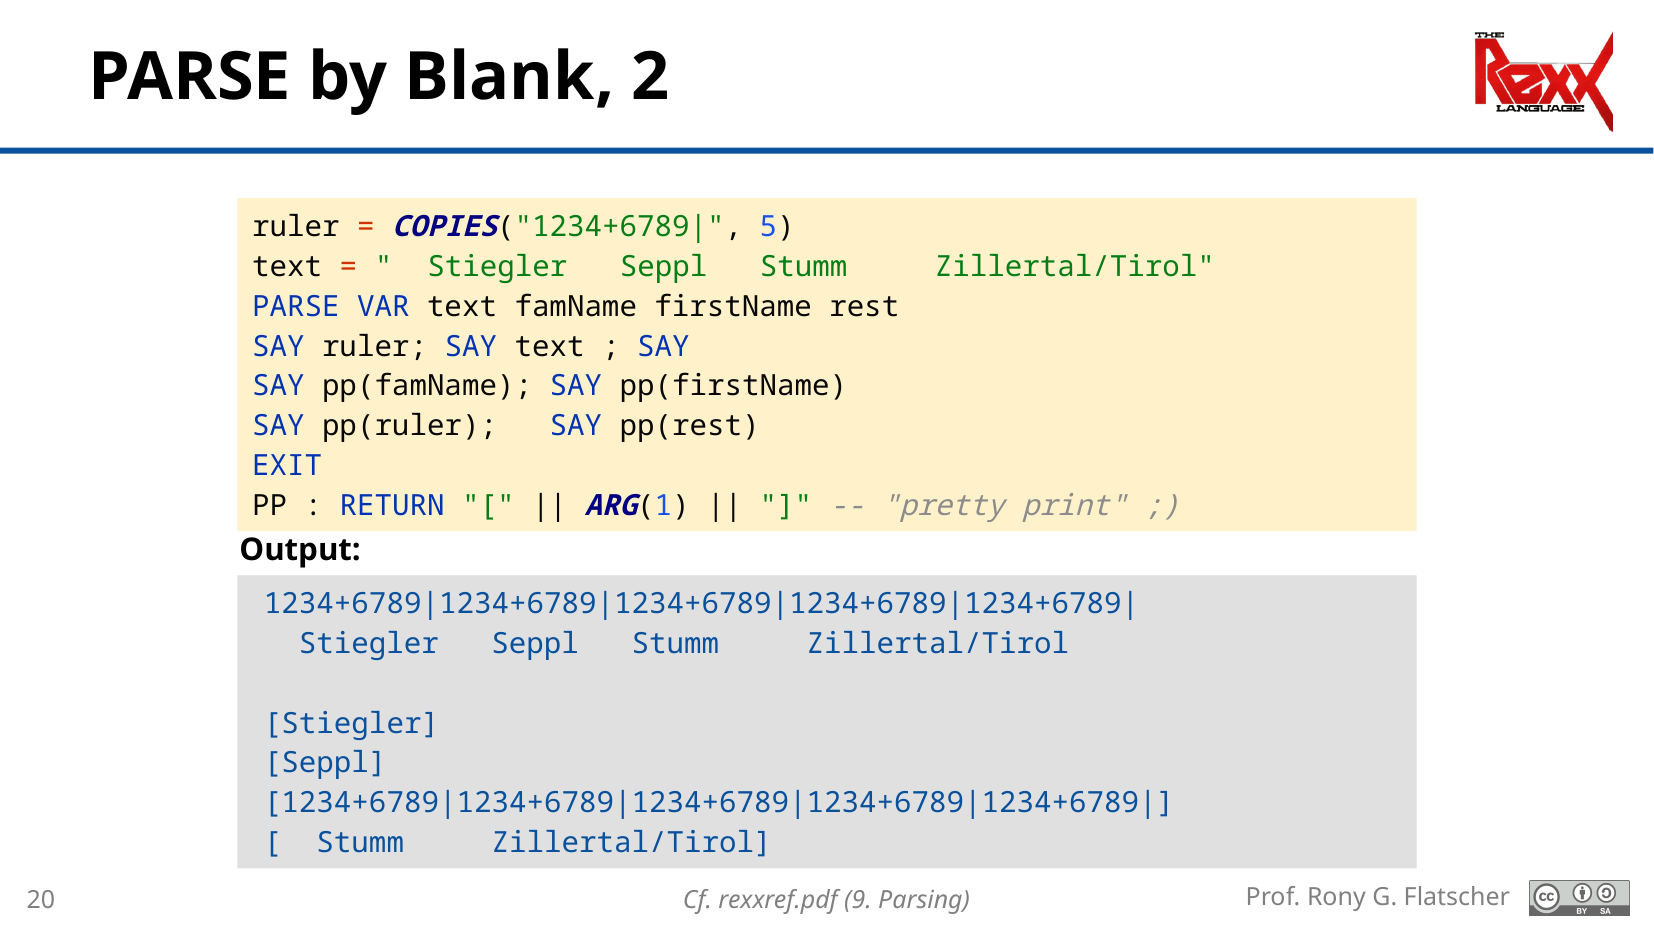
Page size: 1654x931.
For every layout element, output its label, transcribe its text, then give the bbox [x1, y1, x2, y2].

text_box 1234+6789|1234+6789|1234+6789|1234+6789|1234+6789| Stiegler Seppl Stumm Zillertal/Tirol [Stiegler] [Seppl] [1234+6789|1234+6789|1234+6789|1234+6789|1234+6789|] [ Stumm Zillertal/Tirol] [237, 575, 1417, 856]
text_box ruler = COPIES("1234+6789|", 5) text = " Stiegler Seppl Stumm Zillertal/Tirol" PARSE VAR text famName firstName rest SAY ruler; SAY text ; SAY SAY pp(famName); SAY pp(firstName) SAY pp(ruler); SAY pp(rest) EXIT PP : RETURN "[" || ARG(1) || "]" -- "pretty print" ;) [237, 198, 1417, 517]
title PARSE by Blank, 2 [29, 0, 1654, 148]
text_box Output: [224, 519, 390, 576]
text_box Cf. rexxref.pdf (9. Parsing) [0, 874, 1654, 922]
